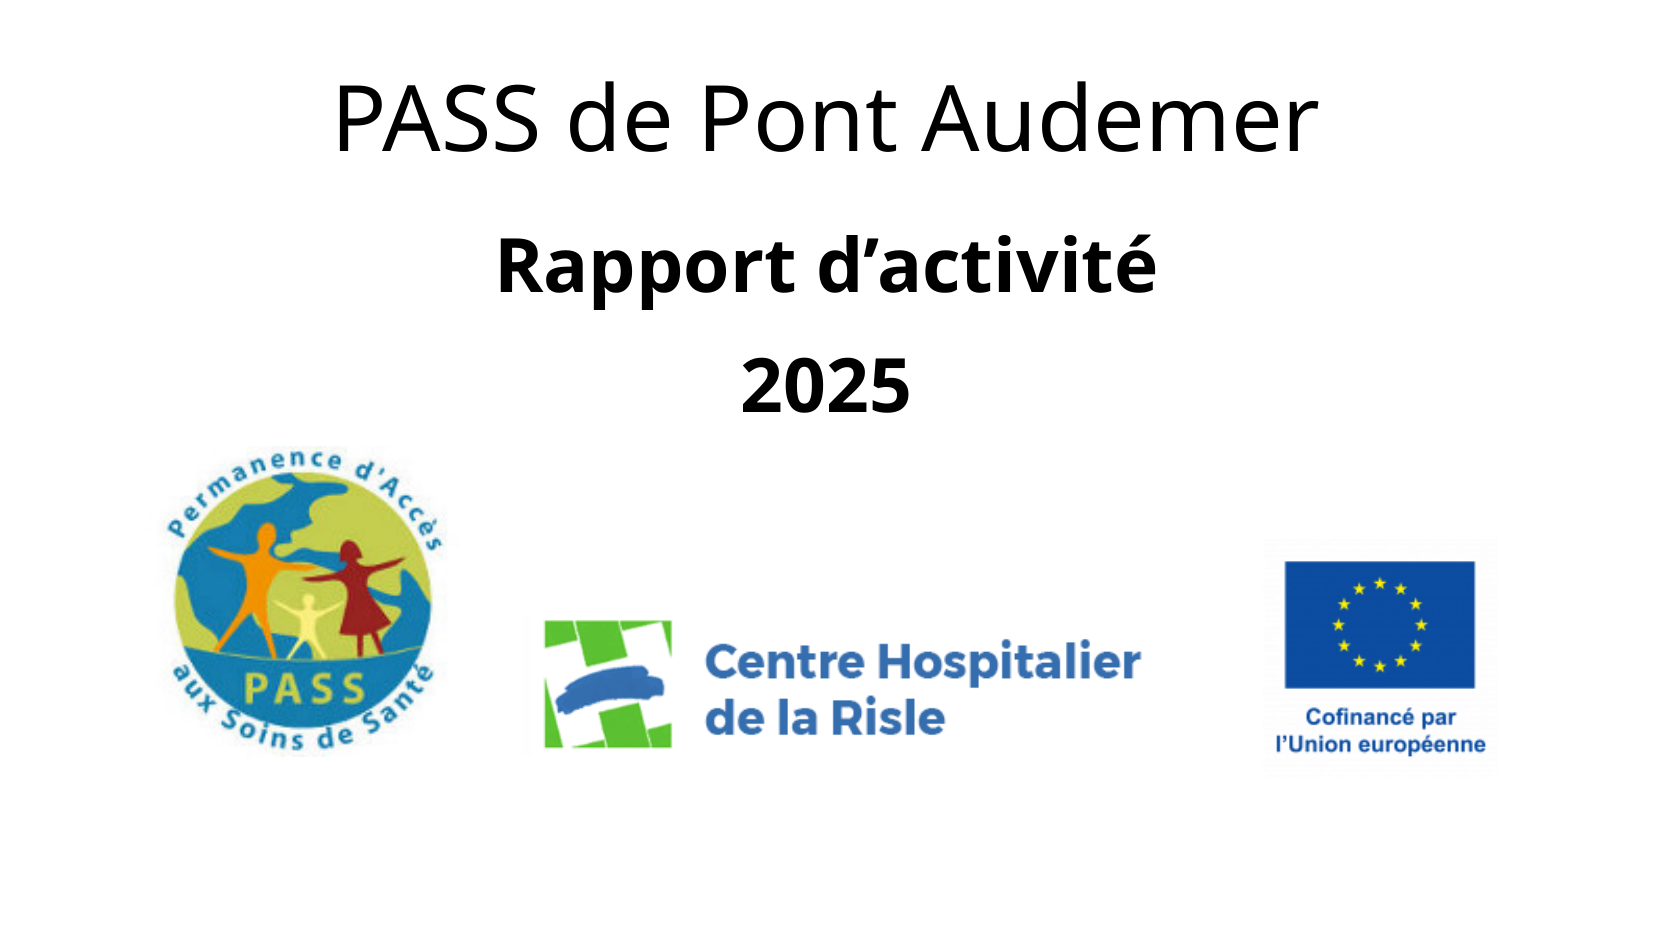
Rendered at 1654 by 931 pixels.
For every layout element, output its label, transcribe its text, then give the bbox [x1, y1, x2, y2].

picture [1263, 538, 1498, 777]
title PASS de Pont Audemer [82, 37, 1571, 193]
picture [147, 446, 460, 758]
list Rapport d’activité 2025 [82, 217, 1571, 758]
picture [522, 616, 1162, 758]
